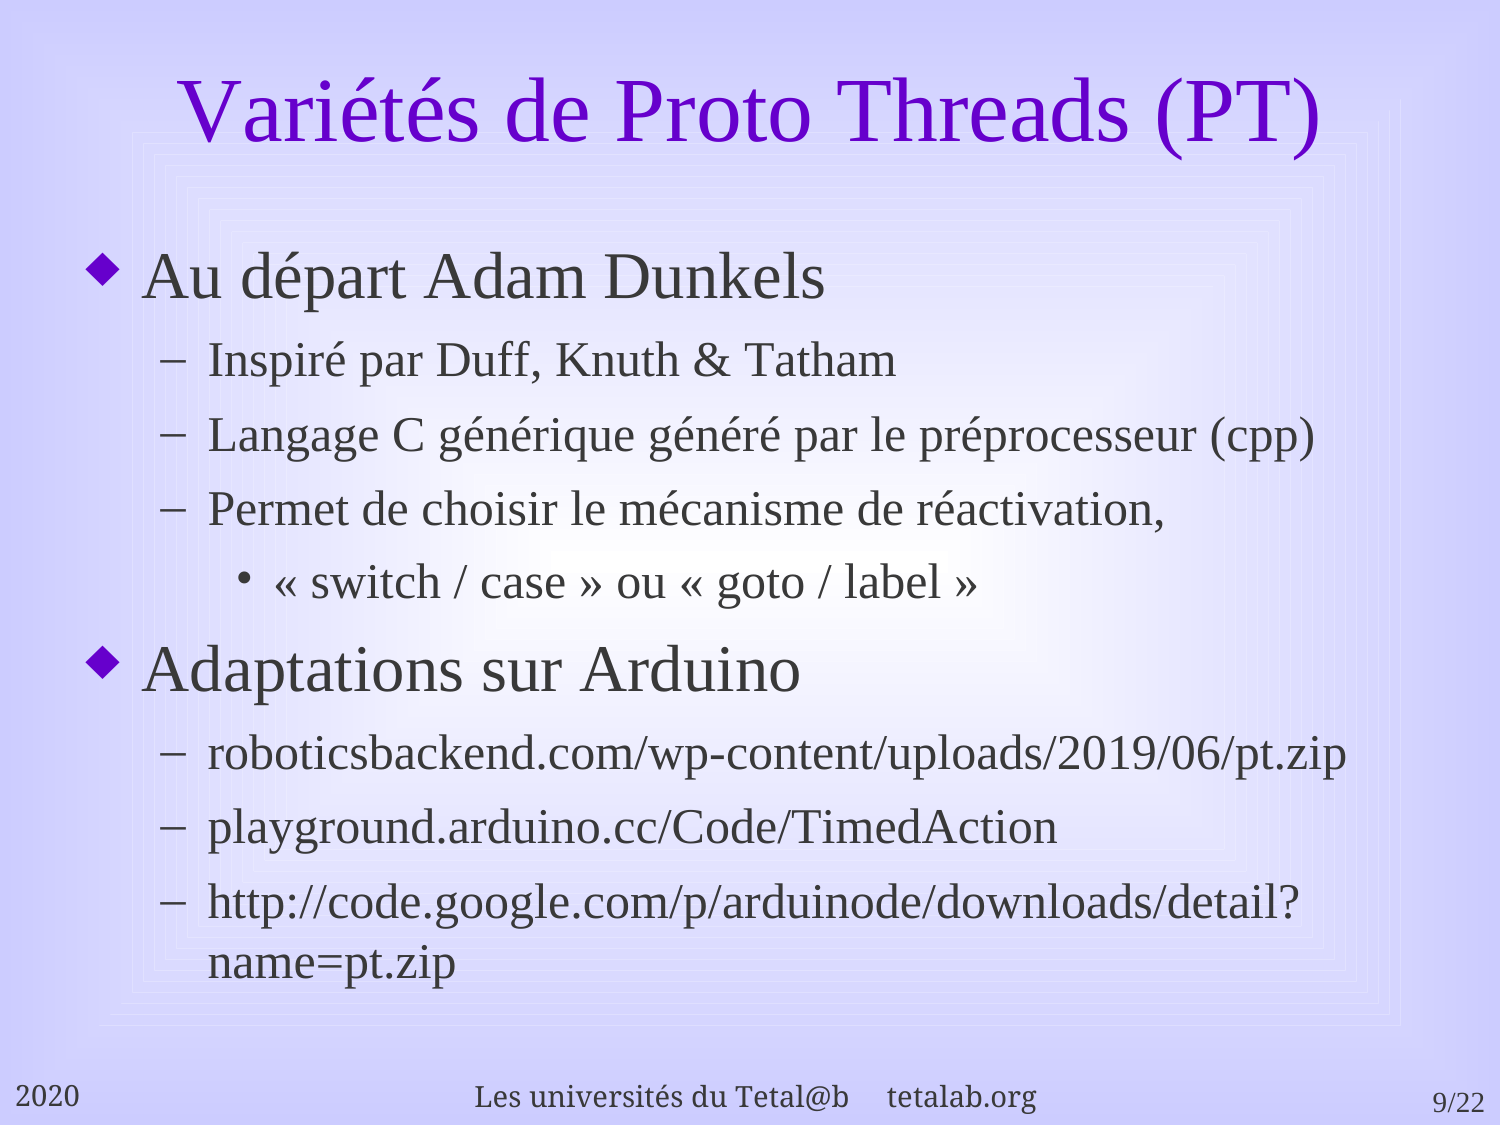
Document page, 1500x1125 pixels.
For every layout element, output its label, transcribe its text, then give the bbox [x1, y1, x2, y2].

list Au départ Adam Dunkels Inspiré par Duff, Knuth & Tatham Langage C générique généré par le préprocesseur (cpp) Permet de choisir le mécanisme de réactivation, « switch / case » ou « goto / label » Adaptations sur Arduino roboticsbackend.com/wp-content/uploads/2019/06/pt.zip playground.arduino.cc/Code/TimedAction http://code.google.com/p/arduinode/downloads/detail?name=pt.zip [70, 224, 1453, 1016]
title Variétés de Proto Threads (PT) [0, 5, 1500, 204]
